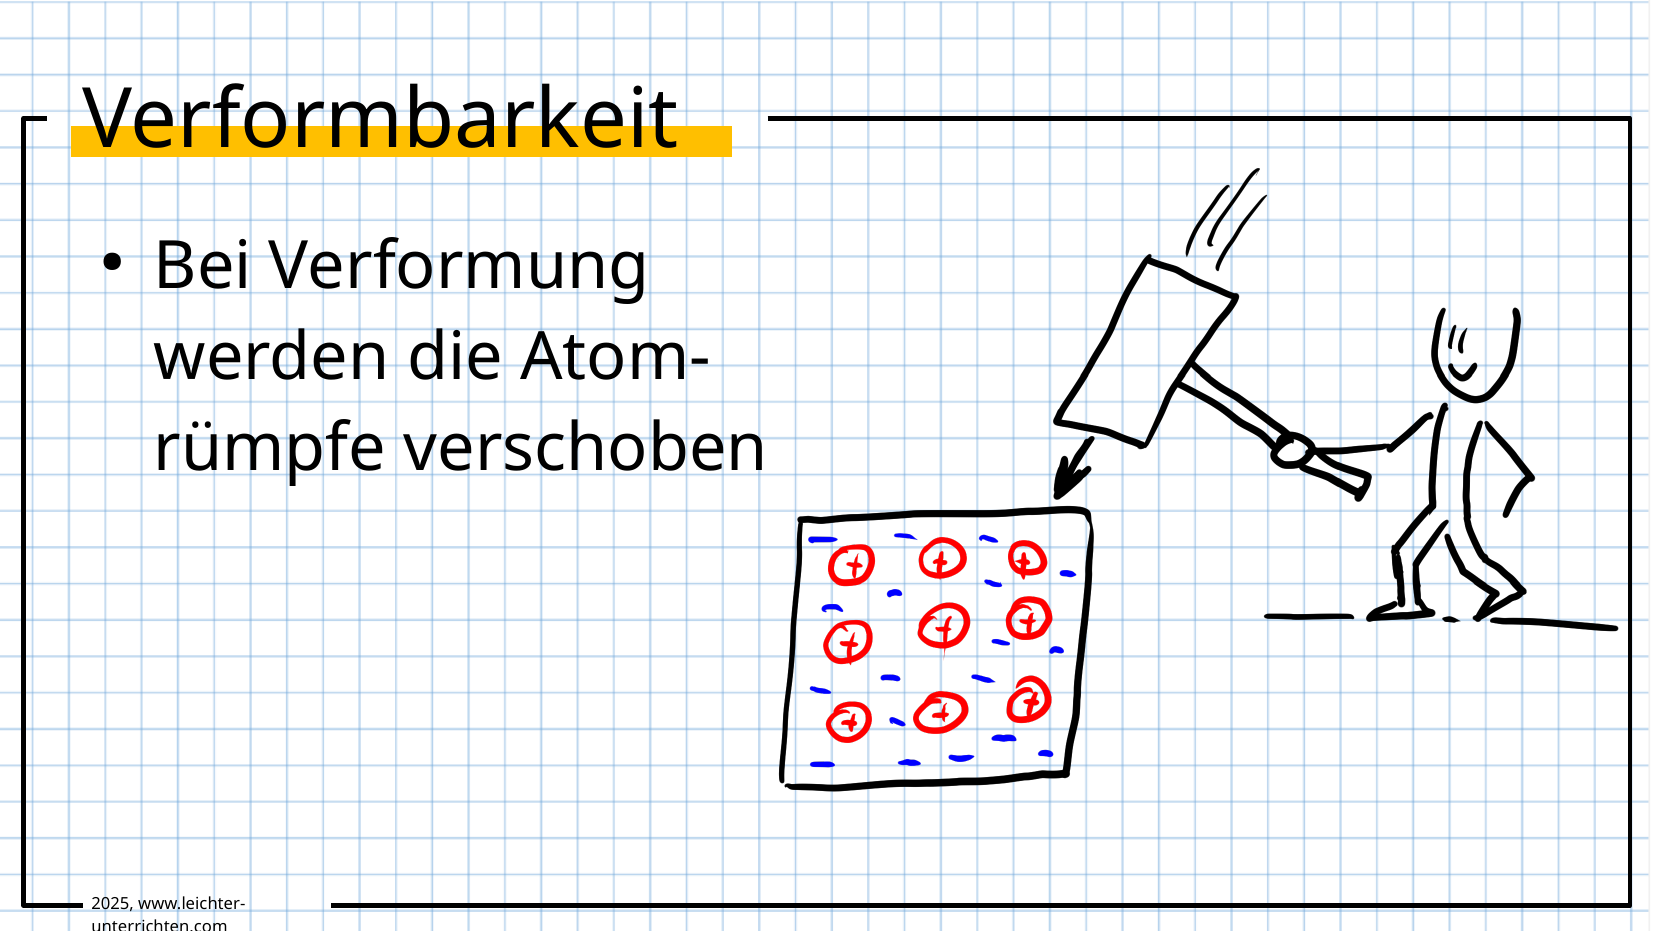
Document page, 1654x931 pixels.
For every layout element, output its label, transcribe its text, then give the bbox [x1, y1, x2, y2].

picture [0, 0, 1651, 931]
list Bei Verformung werden die Atom- rümpfe verschoben [82, 217, 1571, 839]
title Verformbarkeit [82, 0, 1158, 217]
picture [203, 924, 209, 931]
